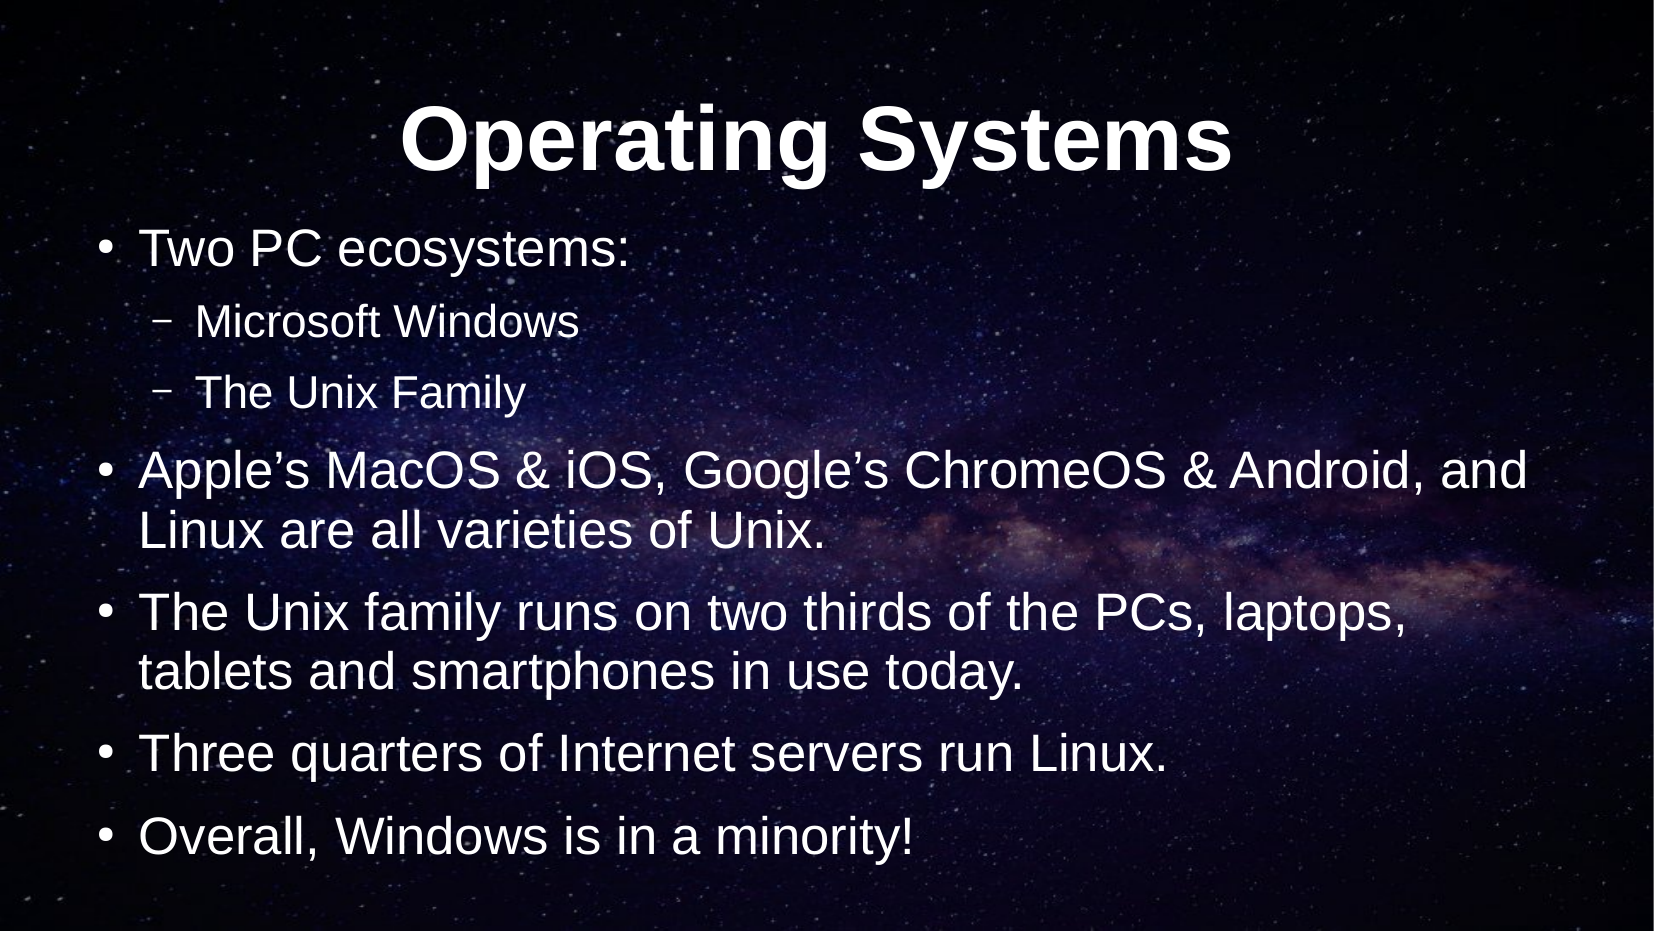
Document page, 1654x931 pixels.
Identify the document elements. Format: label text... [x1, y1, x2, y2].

picture [0, 0, 1654, 931]
list Two PC ecosystems: Microsoft Windows The Unix Family Apple’s MacOS & iOS, Google’s ChromeOS & Android, and Linux are all varieties of Unix. The Unix family runs on two thirds of the PCs, laptops, tablets and smartphones in use today. Three quarters of Internet servers run Linux. Overall, Windows is in a minority! [82, 218, 1571, 869]
title Operating Systems [105, 61, 1530, 217]
